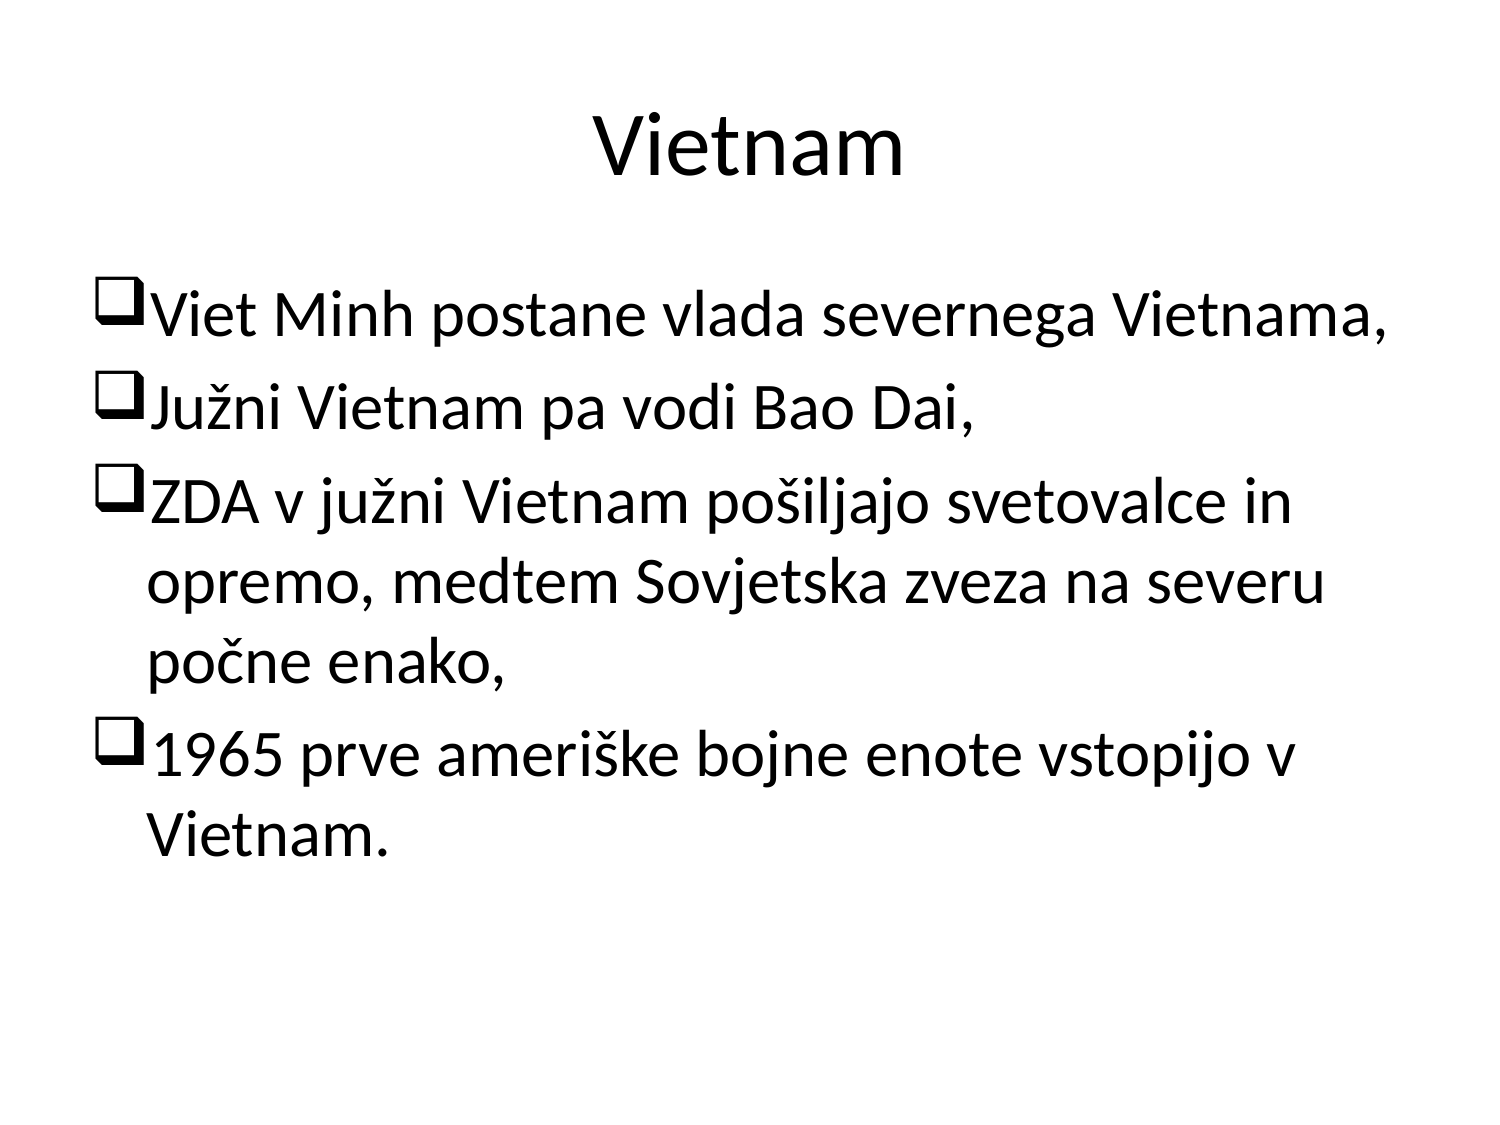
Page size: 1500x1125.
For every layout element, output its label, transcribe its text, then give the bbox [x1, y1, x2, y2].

title Vietnam [75, 45, 1425, 233]
list Viet Minh postane vlada severnega Vietnama, Južni Vietnam pa vodi Bao Dai, ZDA v južni Vietnam pošiljajo svetovalce in opremo, medtem Sovjetska zveza na severu počne enako, 1965 prve ameriške bojne enote vstopijo v Vietnam. [75, 262, 1425, 1005]
